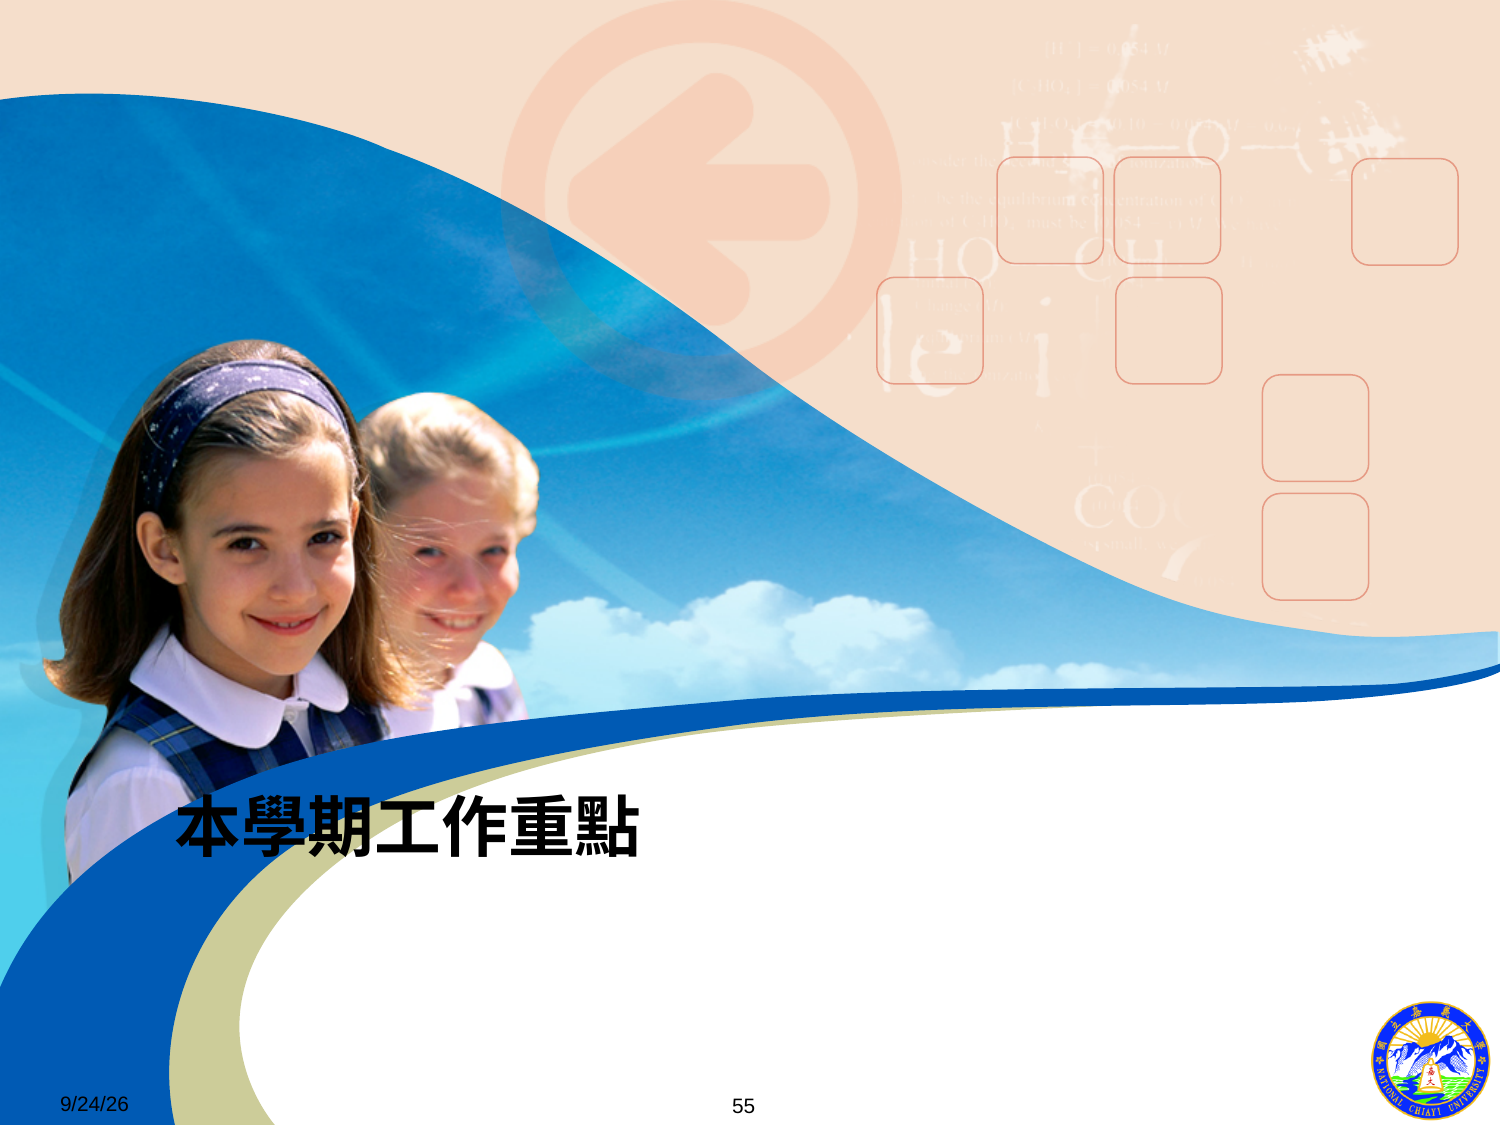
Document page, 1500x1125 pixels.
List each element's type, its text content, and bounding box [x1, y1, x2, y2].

title 本學期工作重點 [159, 704, 1435, 946]
text_box [45, 1083, 396, 1112]
text_box [568, 1084, 919, 1113]
